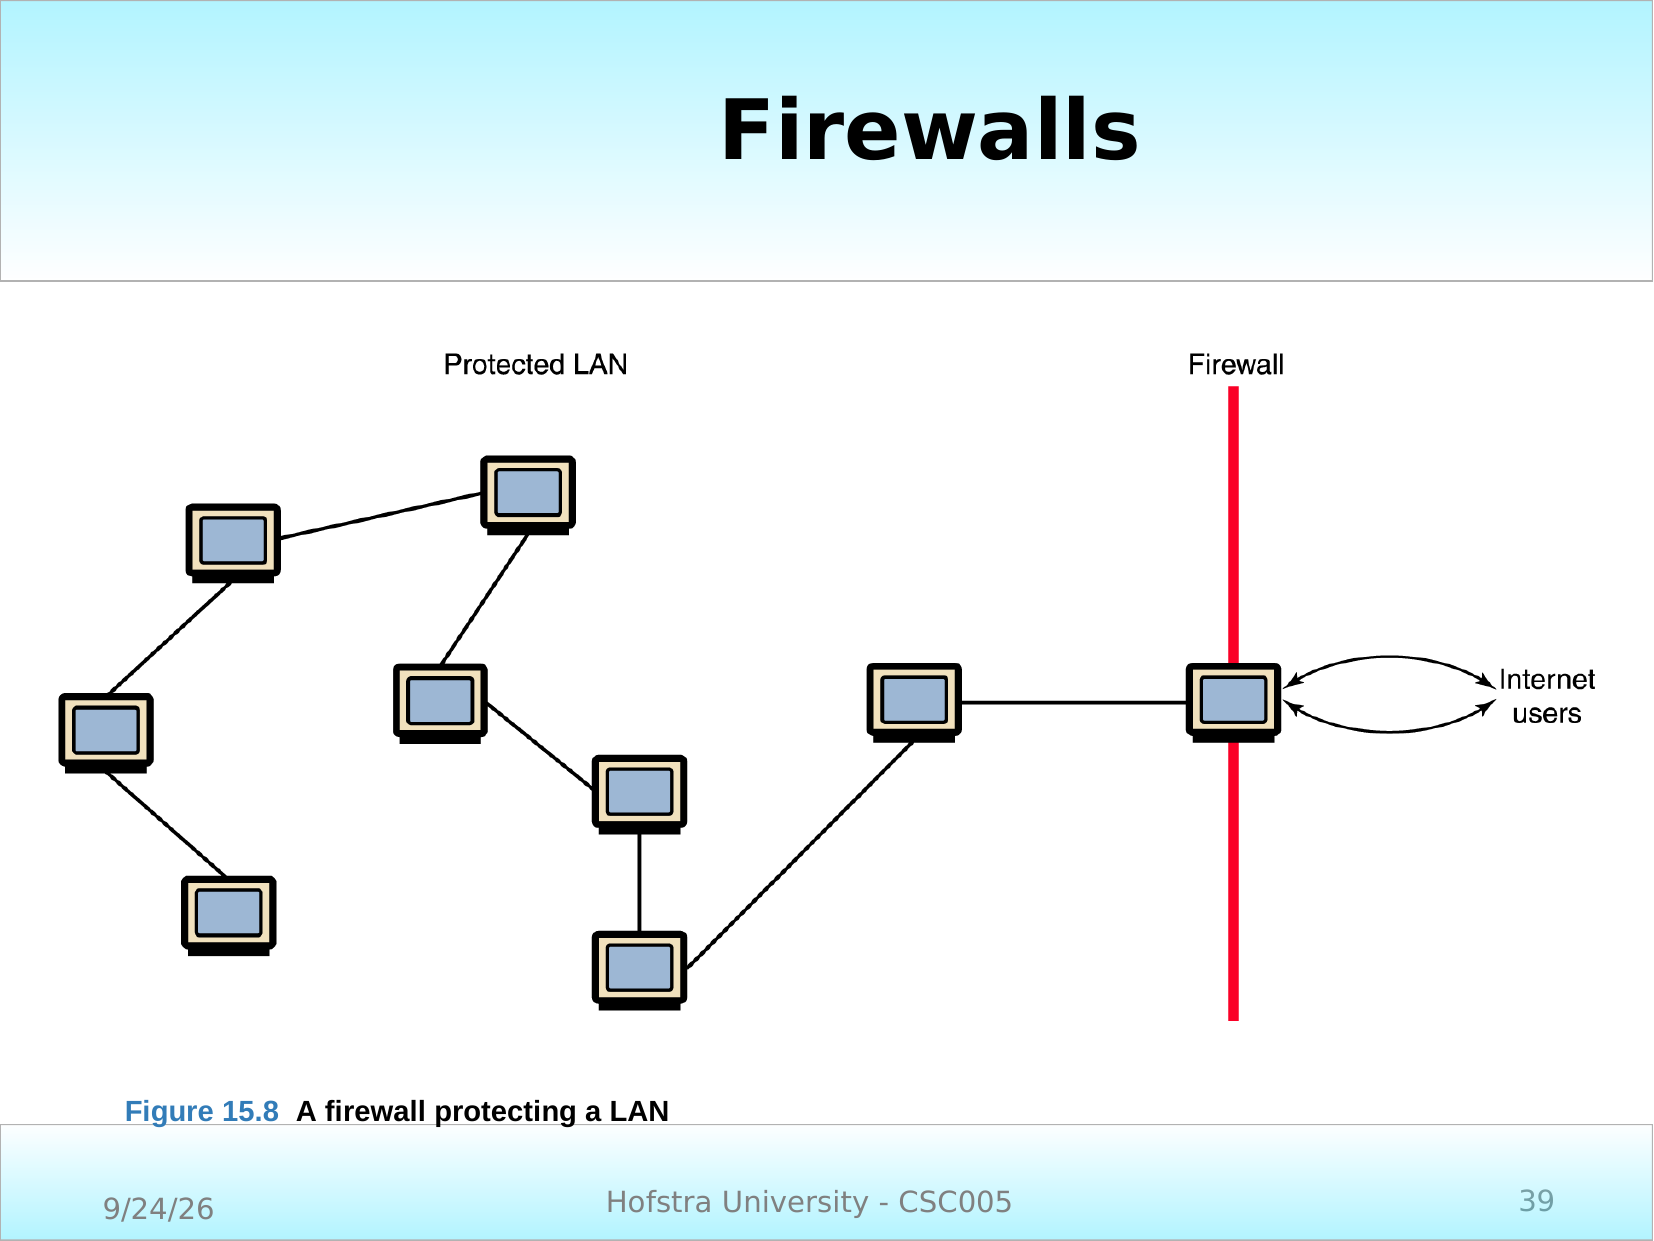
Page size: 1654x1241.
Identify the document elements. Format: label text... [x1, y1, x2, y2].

text_box Figure 15.8 A firewall protecting a LAN [110, 1086, 685, 1136]
title Firewalls [247, 27, 1612, 235]
picture [41, 330, 1612, 1038]
